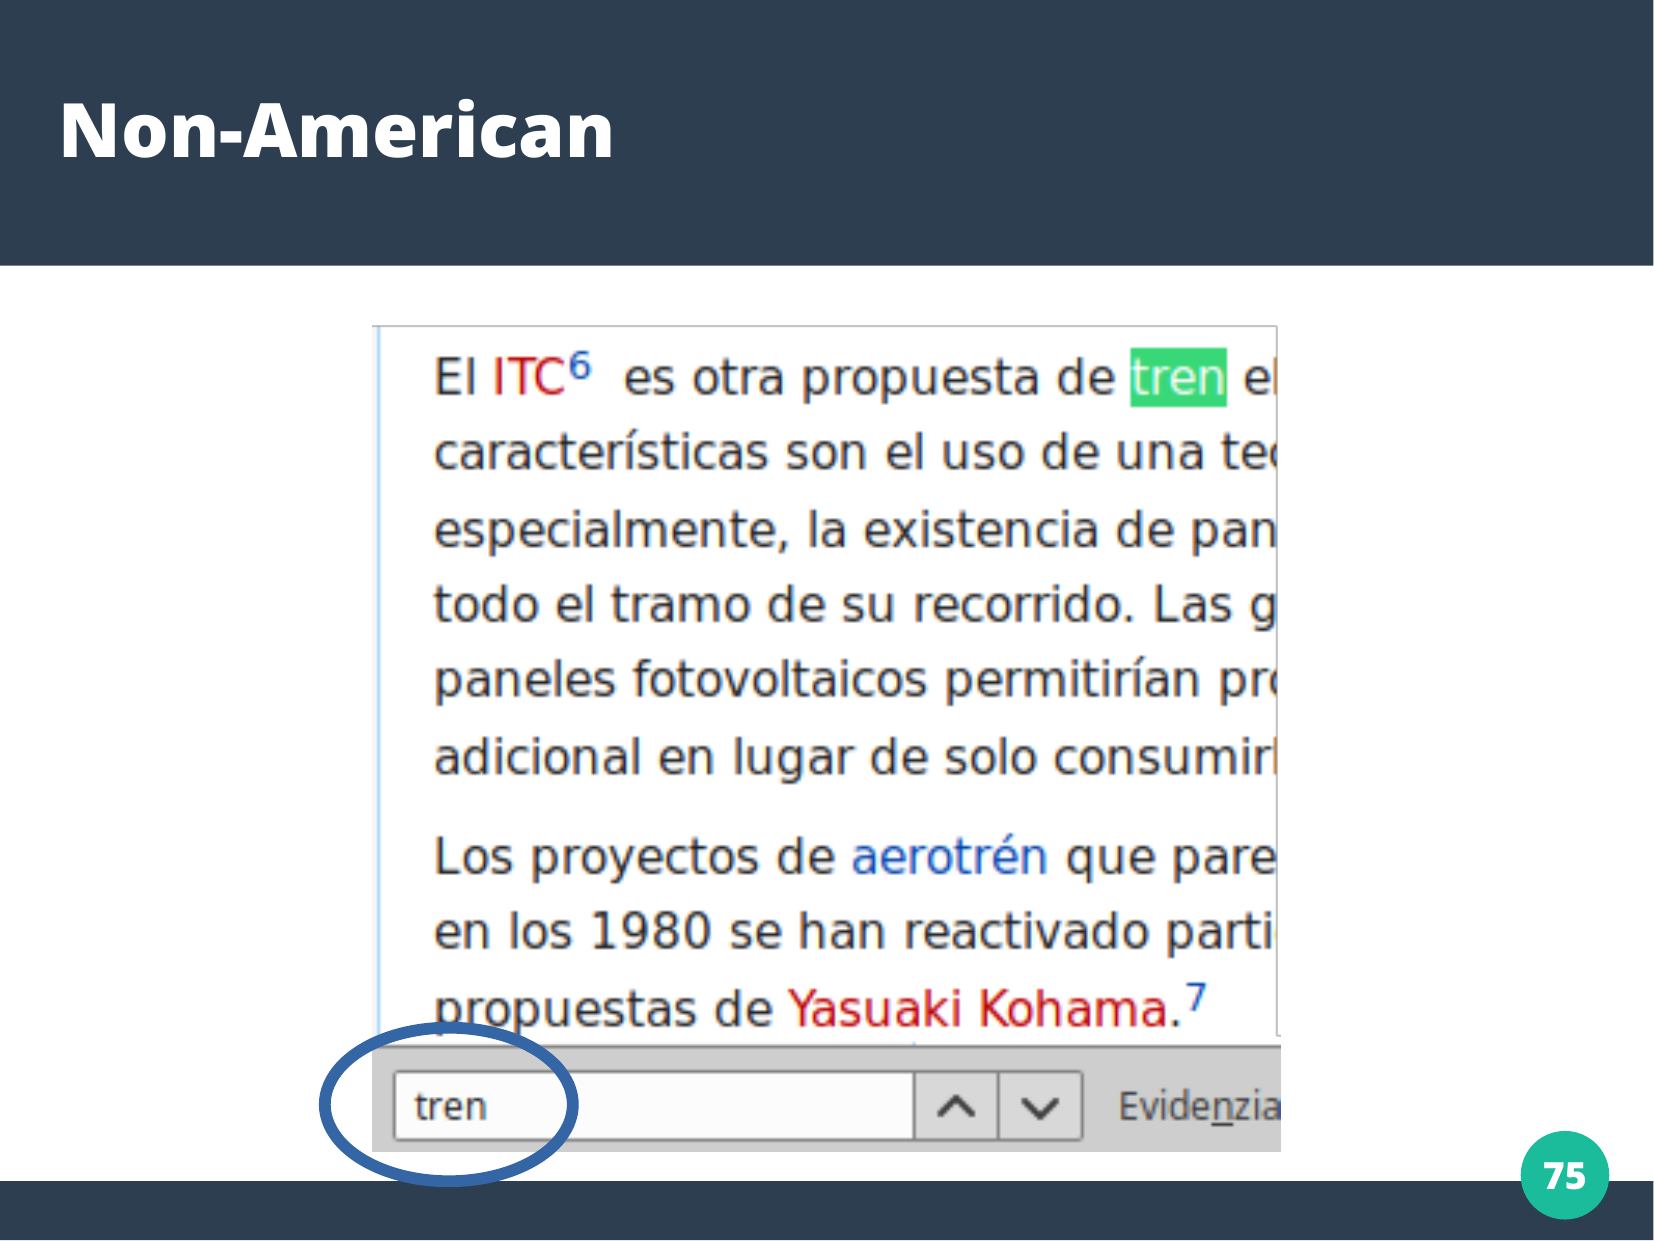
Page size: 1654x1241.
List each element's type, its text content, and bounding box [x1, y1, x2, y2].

text_box [324, 1027, 573, 1182]
title Non-American [59, 49, 1595, 207]
picture [372, 324, 1281, 1152]
